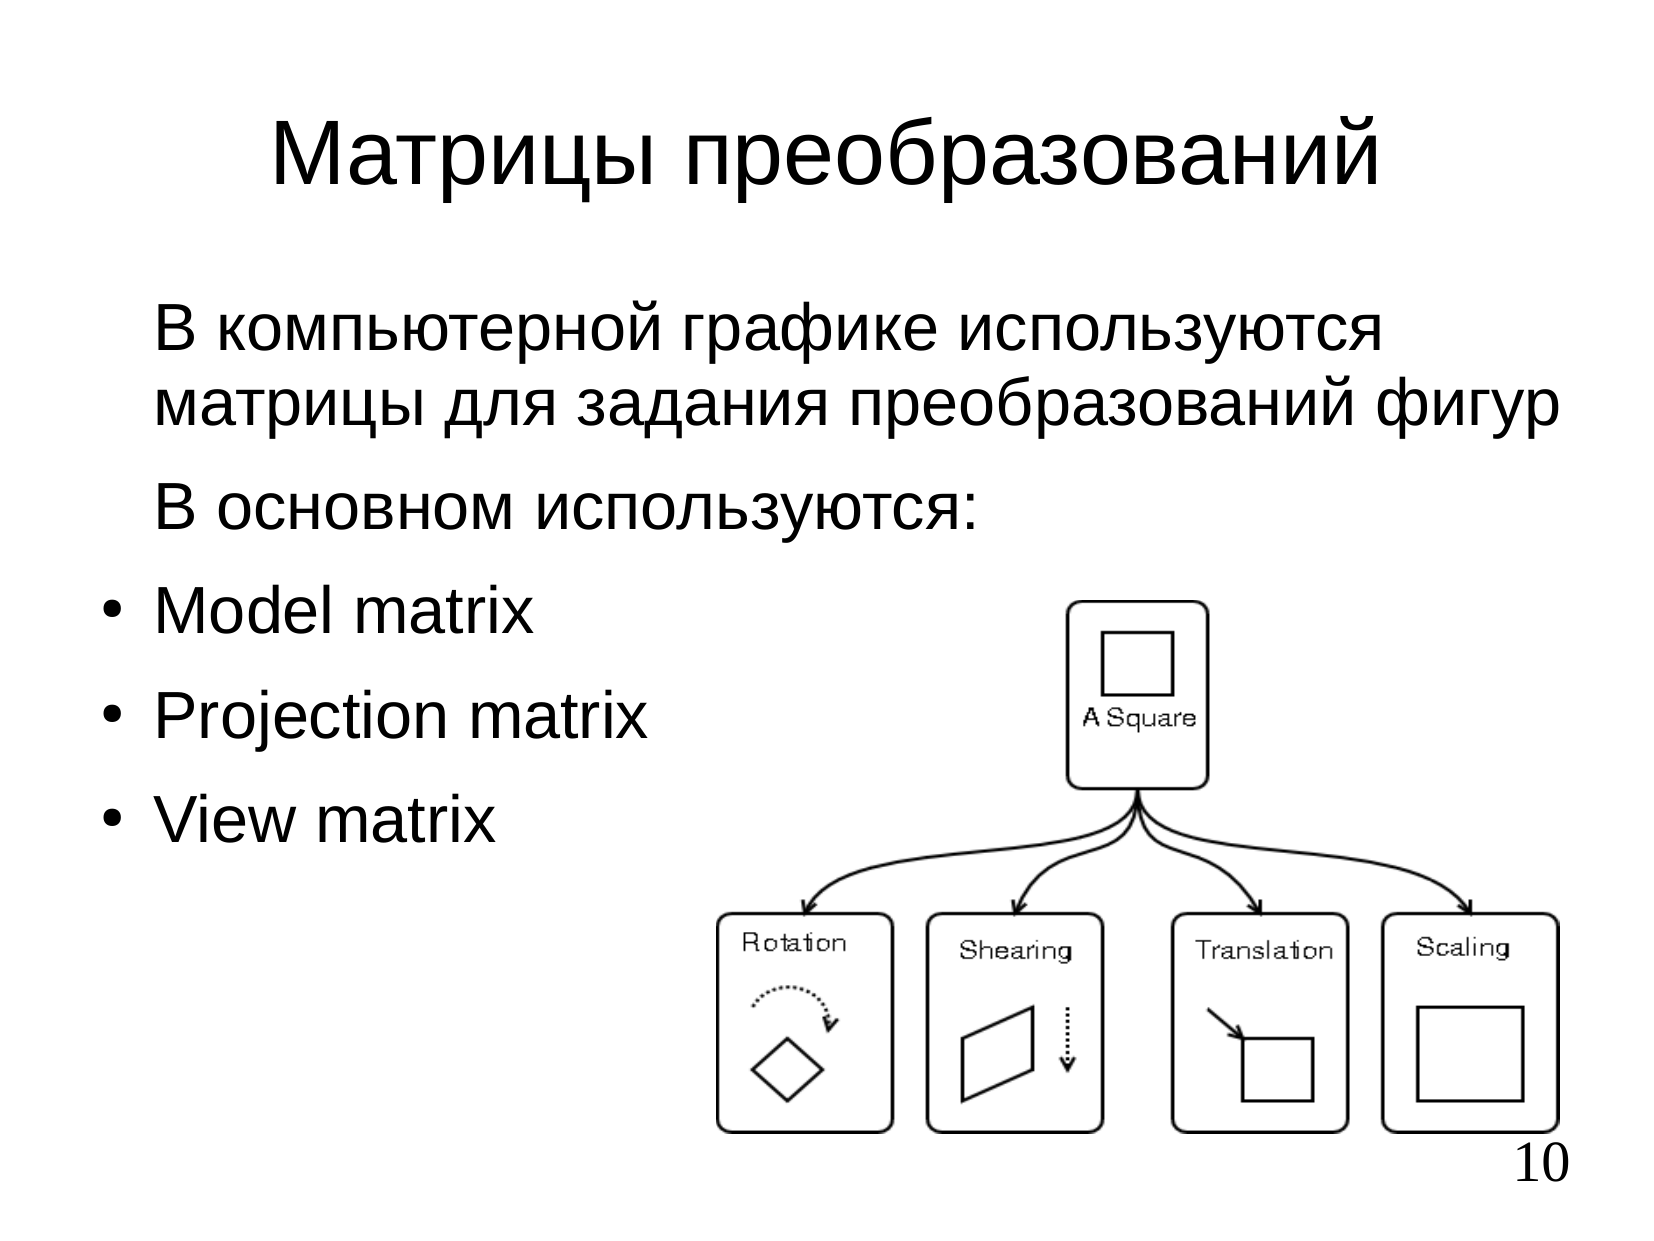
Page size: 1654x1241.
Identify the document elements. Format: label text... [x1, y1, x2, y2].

picture [716, 600, 1560, 1134]
title Матрицы преобразований [82, 49, 1571, 257]
list В компьютерной графике используются матрицы для задания преобразований фигур В основном используются: Model matrix Projection matrix View matrix [82, 290, 1571, 1010]
